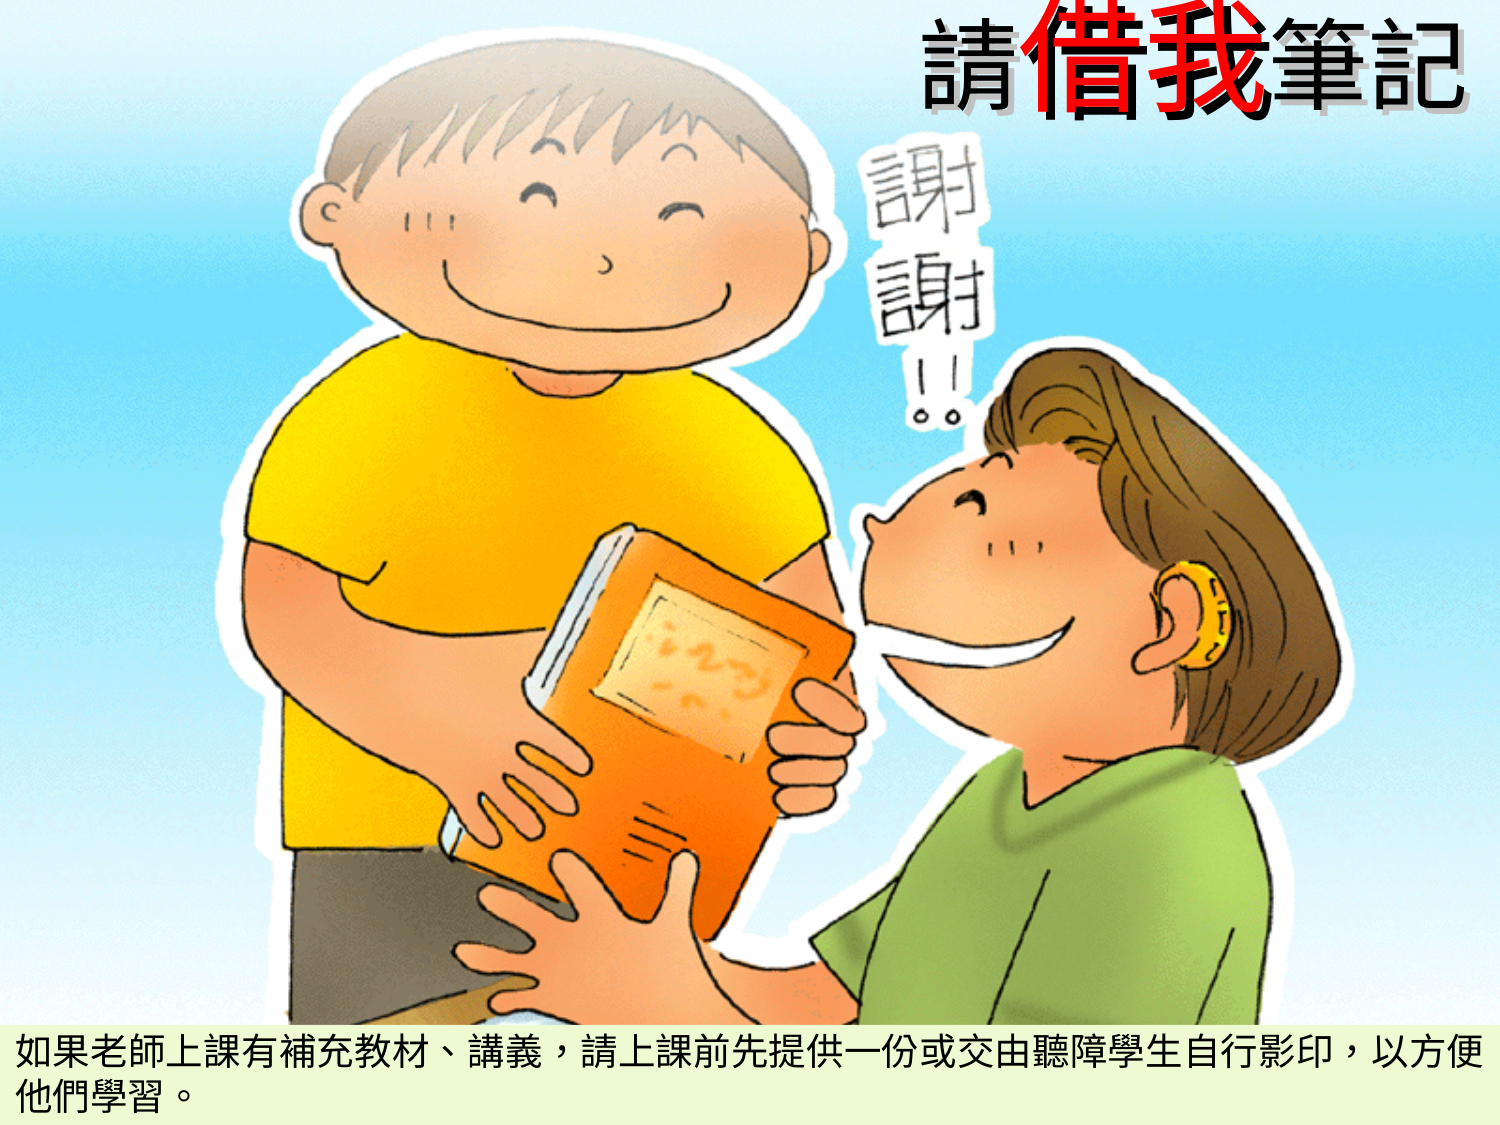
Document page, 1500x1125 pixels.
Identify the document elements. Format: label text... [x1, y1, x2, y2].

title 請借我筆記 [887, 0, 1500, 138]
subtitle 如果老師上課有補充教材、講義，請上課前先提供一份或交由聽障學生自行影印，以方便他們學習。 [0, 1024, 1500, 1125]
picture [0, 0, 1500, 1024]
